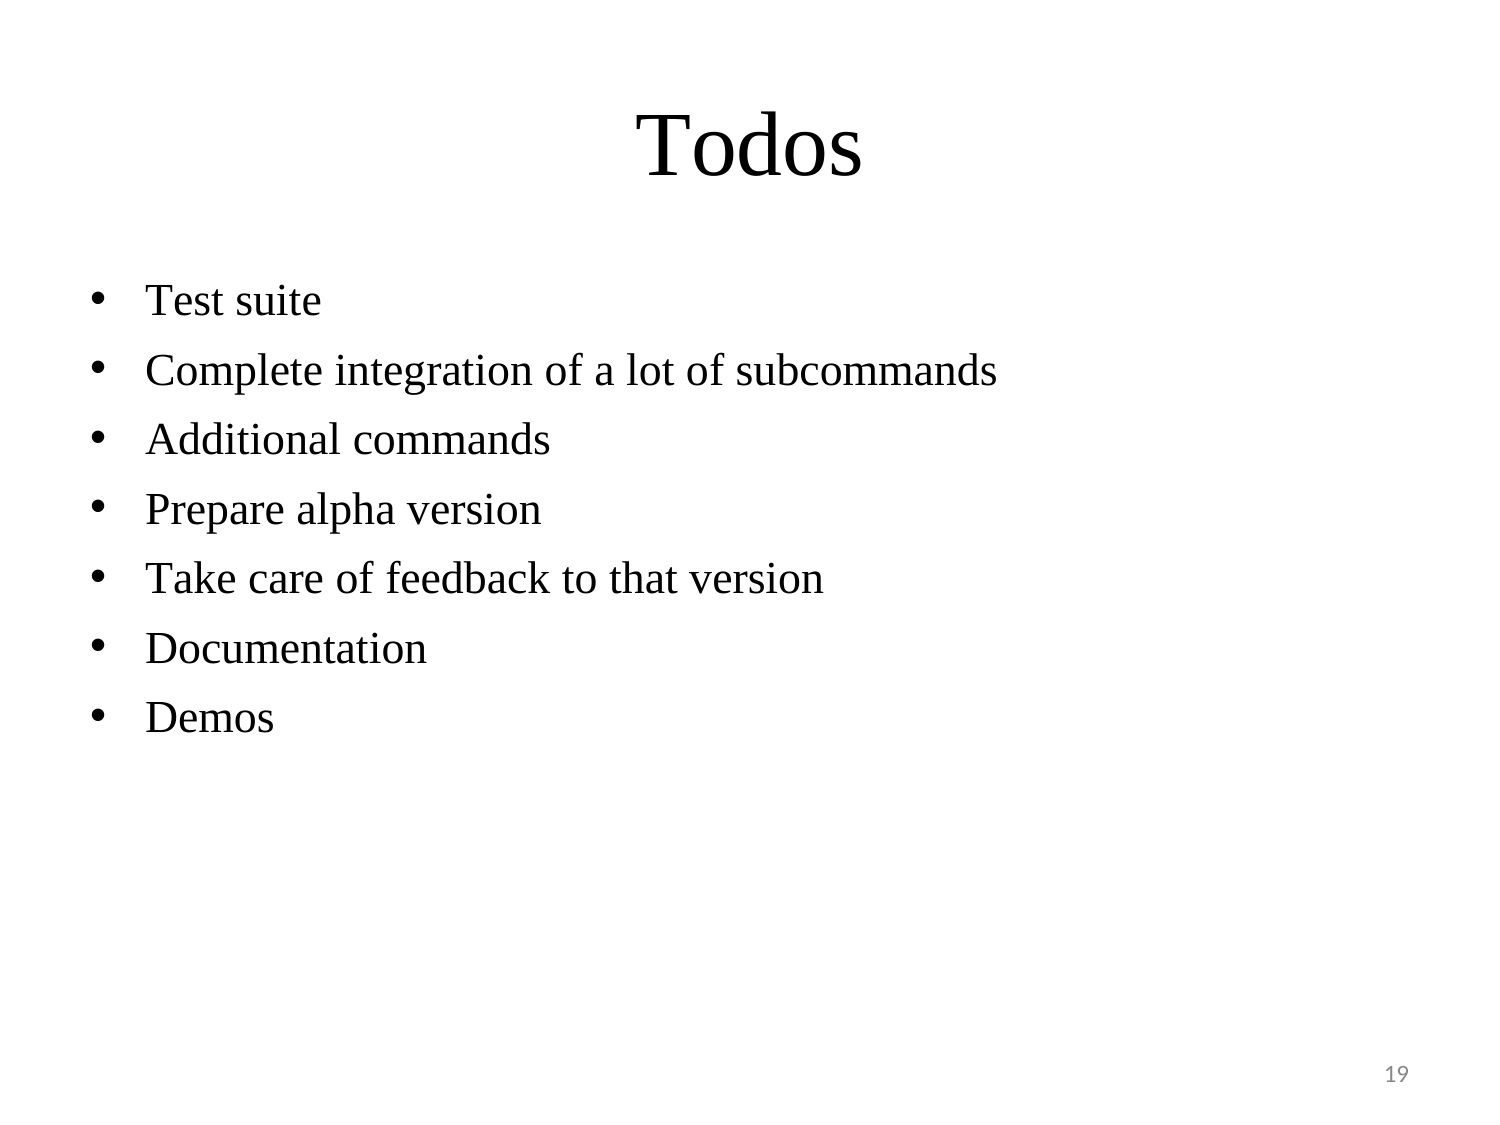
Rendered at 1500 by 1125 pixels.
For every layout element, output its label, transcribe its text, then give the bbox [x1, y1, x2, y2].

text_box Todos‏ [75, 45, 1426, 233]
text_box Test suite Complete integration of a lot of subcommands Additional commands Prepare alpha version Take care of feedback to that version Documentation Demos [75, 262, 1426, 1005]
